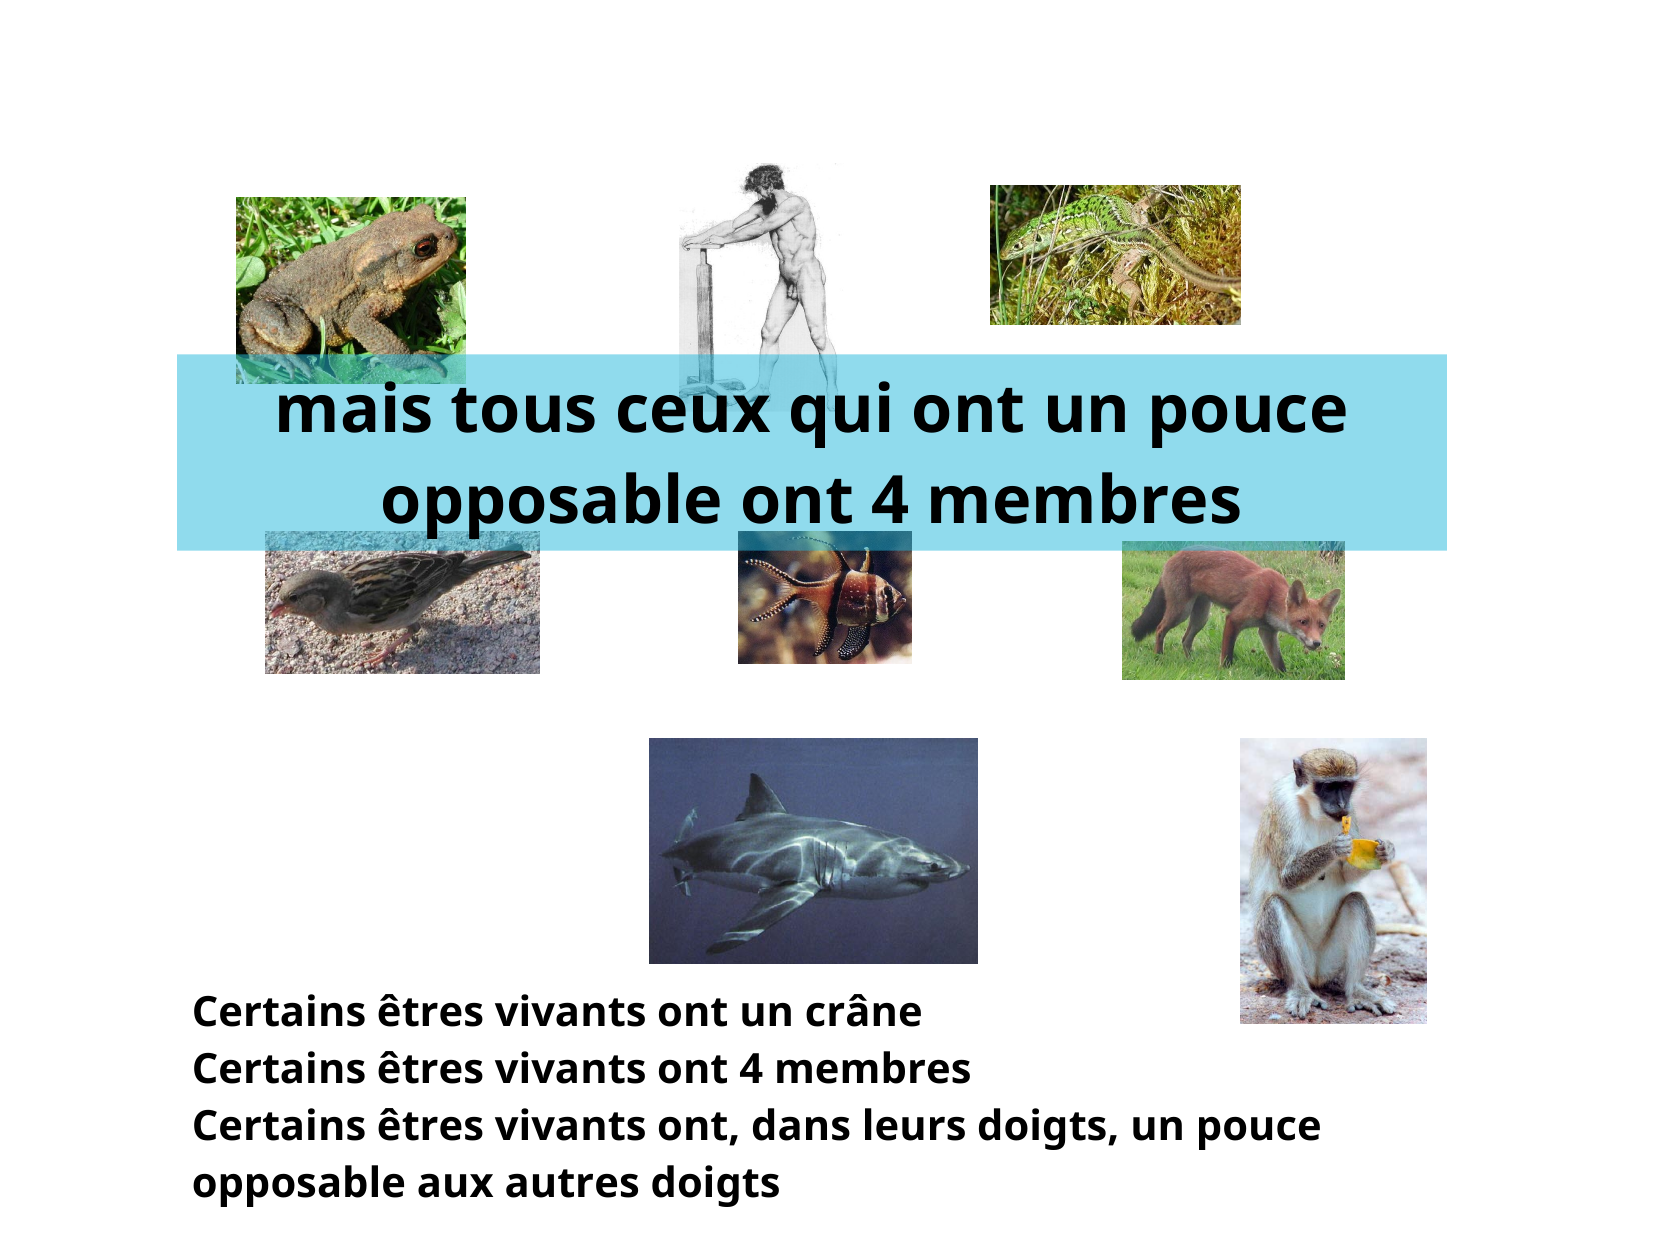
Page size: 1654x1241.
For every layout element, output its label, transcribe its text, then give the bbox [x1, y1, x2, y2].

picture [990, 185, 1241, 325]
picture [1122, 541, 1345, 680]
picture [679, 163, 844, 354]
picture [1240, 738, 1427, 1024]
text_box Certains êtres vivants ont un crâne Certains êtres vivants ont 4 membres Certains êtres vivants ont, dans leurs doigts, un pouce opposable aux autres doigts [177, 974, 1506, 1191]
text_box mais tous ceux qui ont un pouce opposable ont 4 membres [177, 354, 1447, 531]
picture [265, 531, 540, 674]
picture [649, 738, 978, 964]
picture [236, 197, 466, 354]
picture [738, 531, 912, 664]
